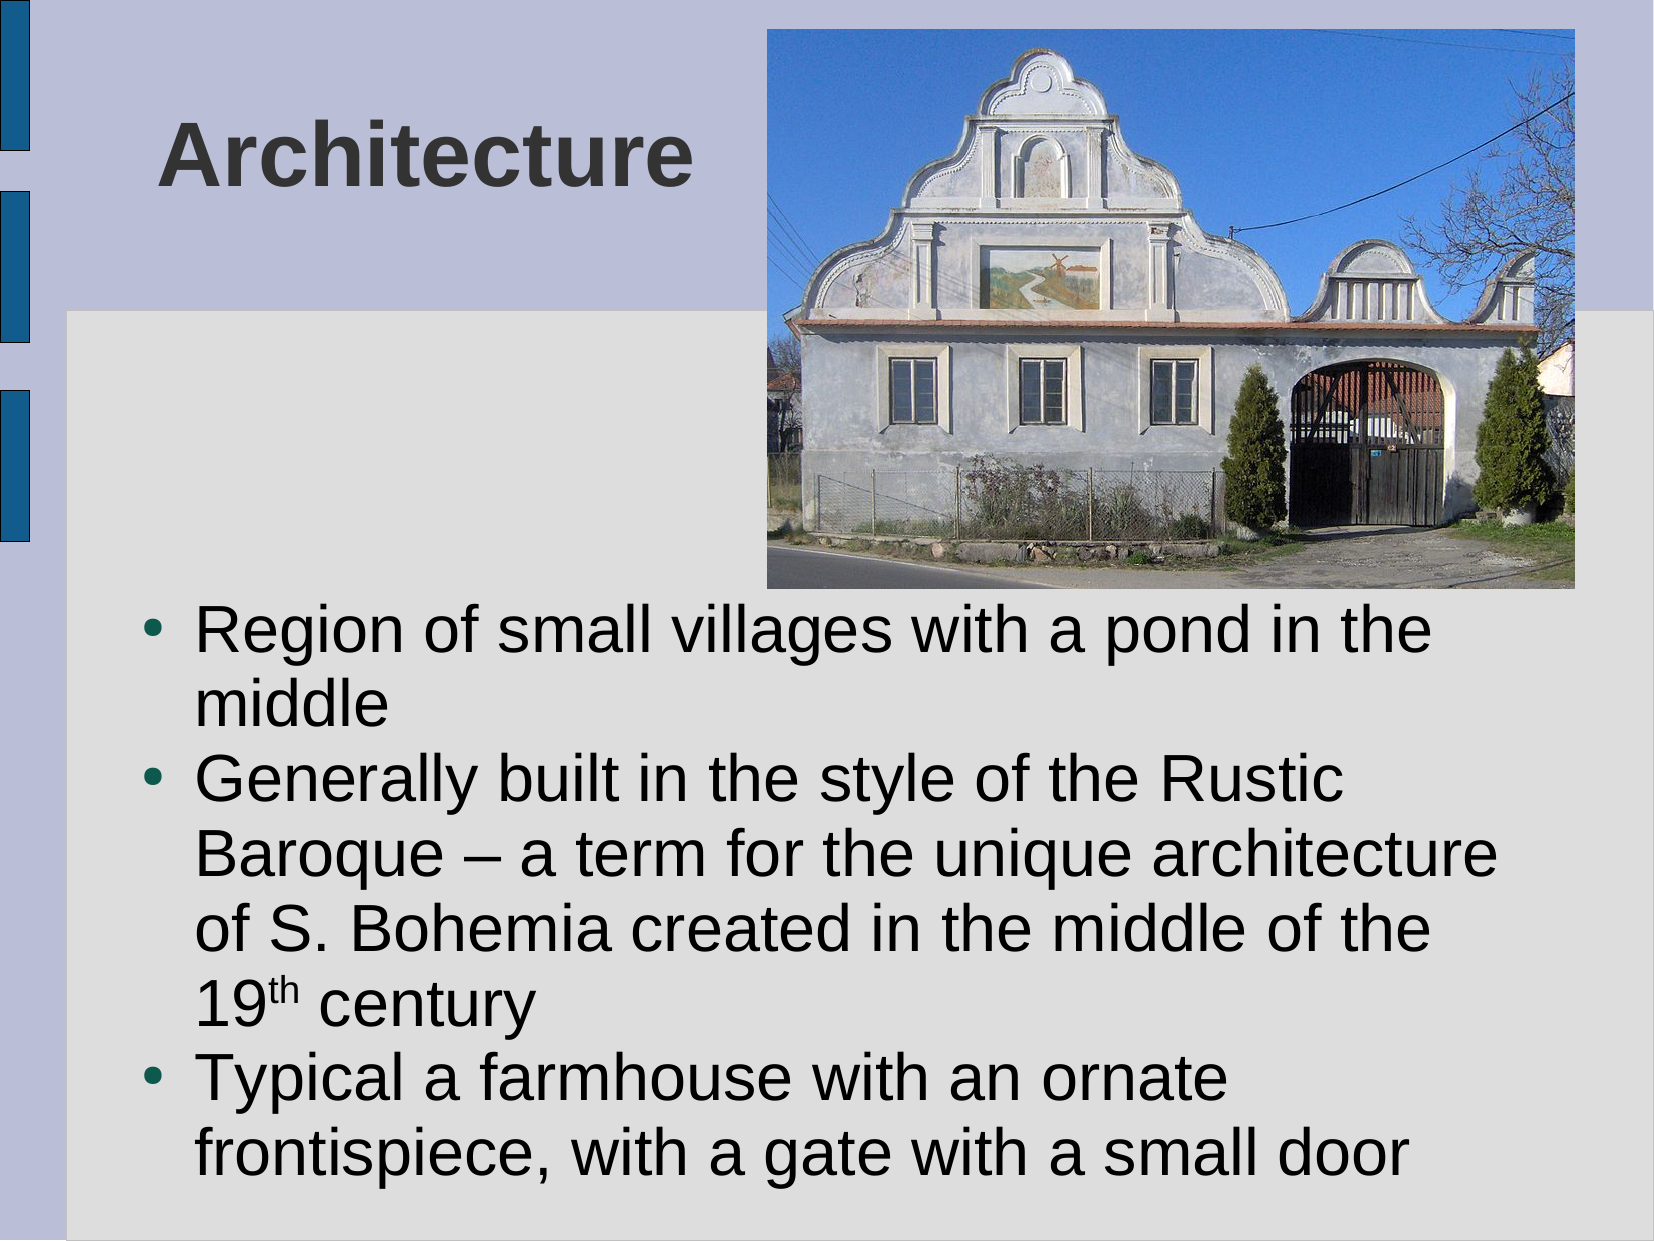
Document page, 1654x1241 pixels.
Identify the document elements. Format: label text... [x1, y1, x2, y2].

list Region of small villages with a pond in the middle Generally built in the style of the Rustic Baroque – a term for the unique architecture of S. Bohemia created in the middle of the 19th century Typical a farmhouse with an ornate frontispiece, with a gate with a small door [123, 591, 1536, 1241]
title Architecture [59, 59, 767, 252]
picture [767, 29, 1575, 590]
